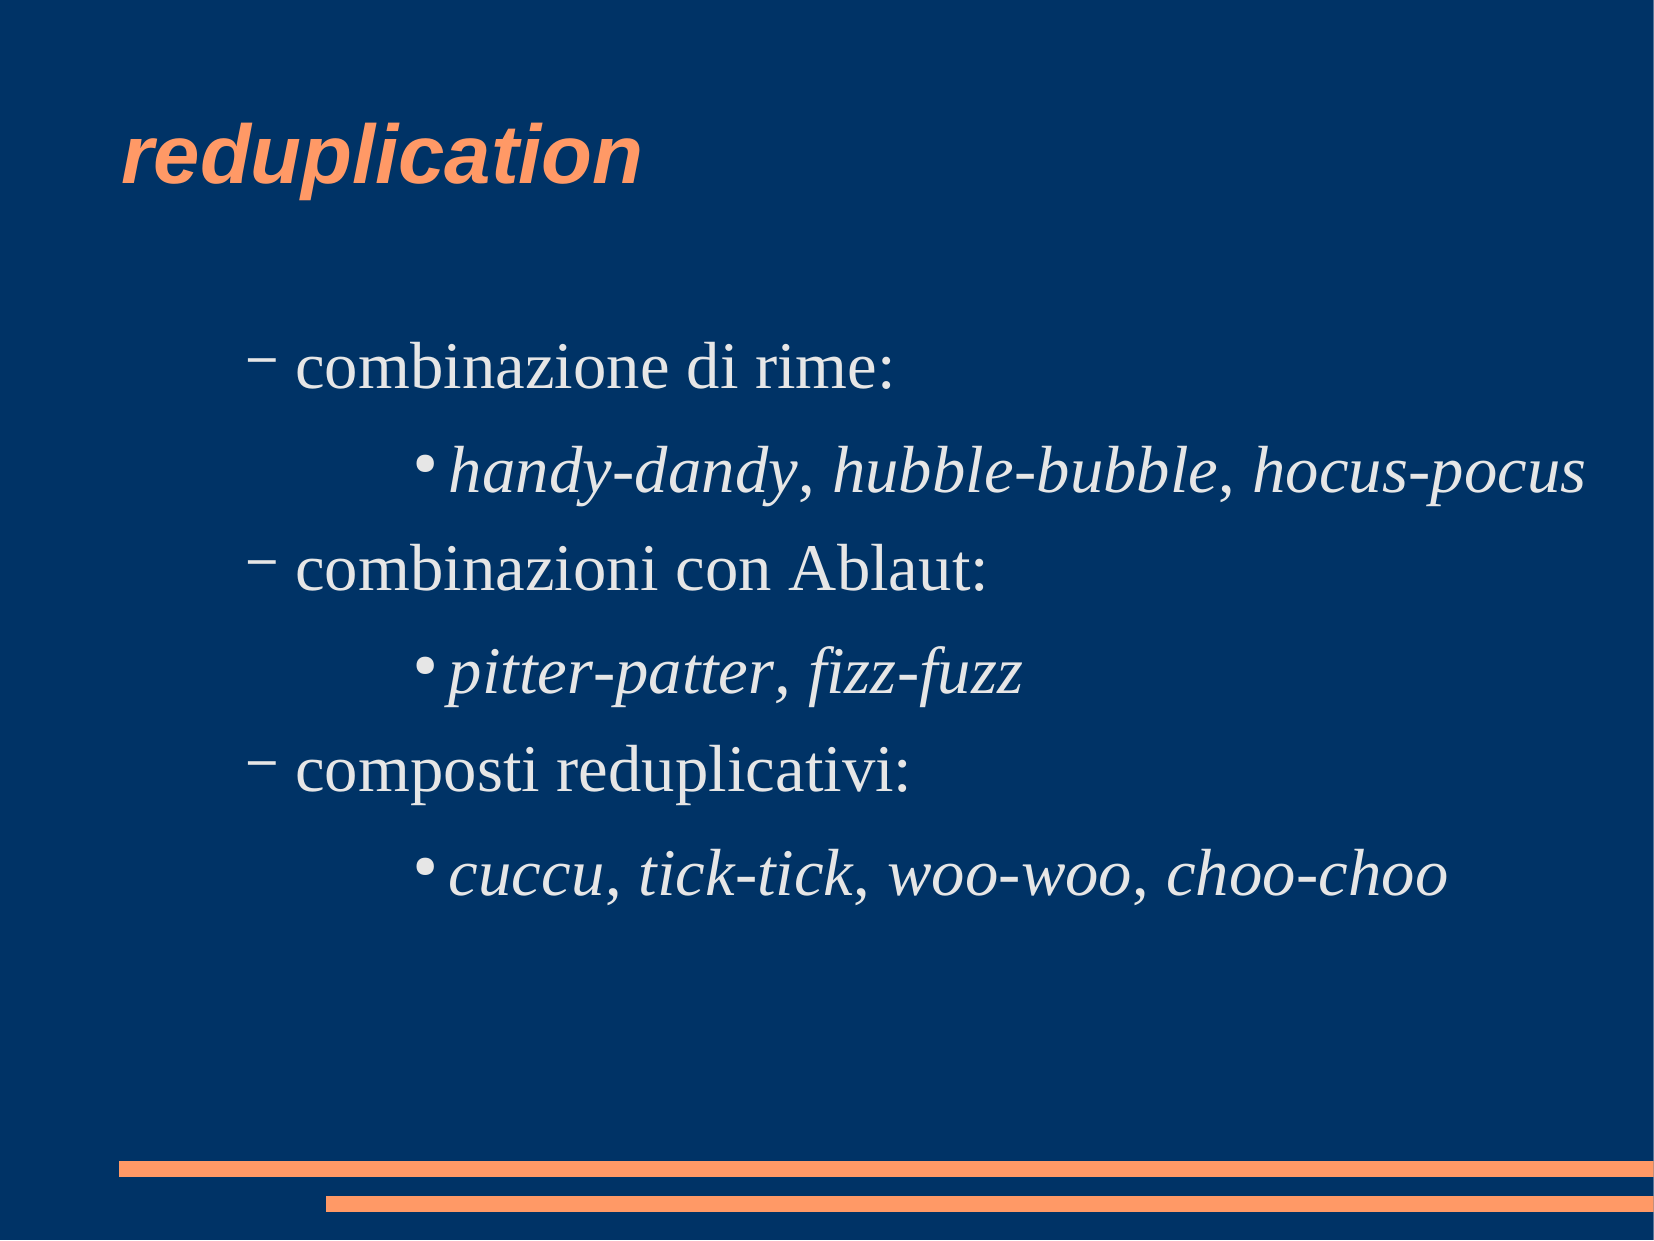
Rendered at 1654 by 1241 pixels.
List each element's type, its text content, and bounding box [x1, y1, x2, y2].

title reduplication [121, 53, 1534, 246]
list combinazione di rime: handy-dandy, hubble-bubble, hocus-pocus combinazioni con Ablaut: pitter-patter, fizz-fuzz composti reduplicativi: cuccu, tick-tick, woo-woo, choo-choo [59, 322, 1625, 1126]
